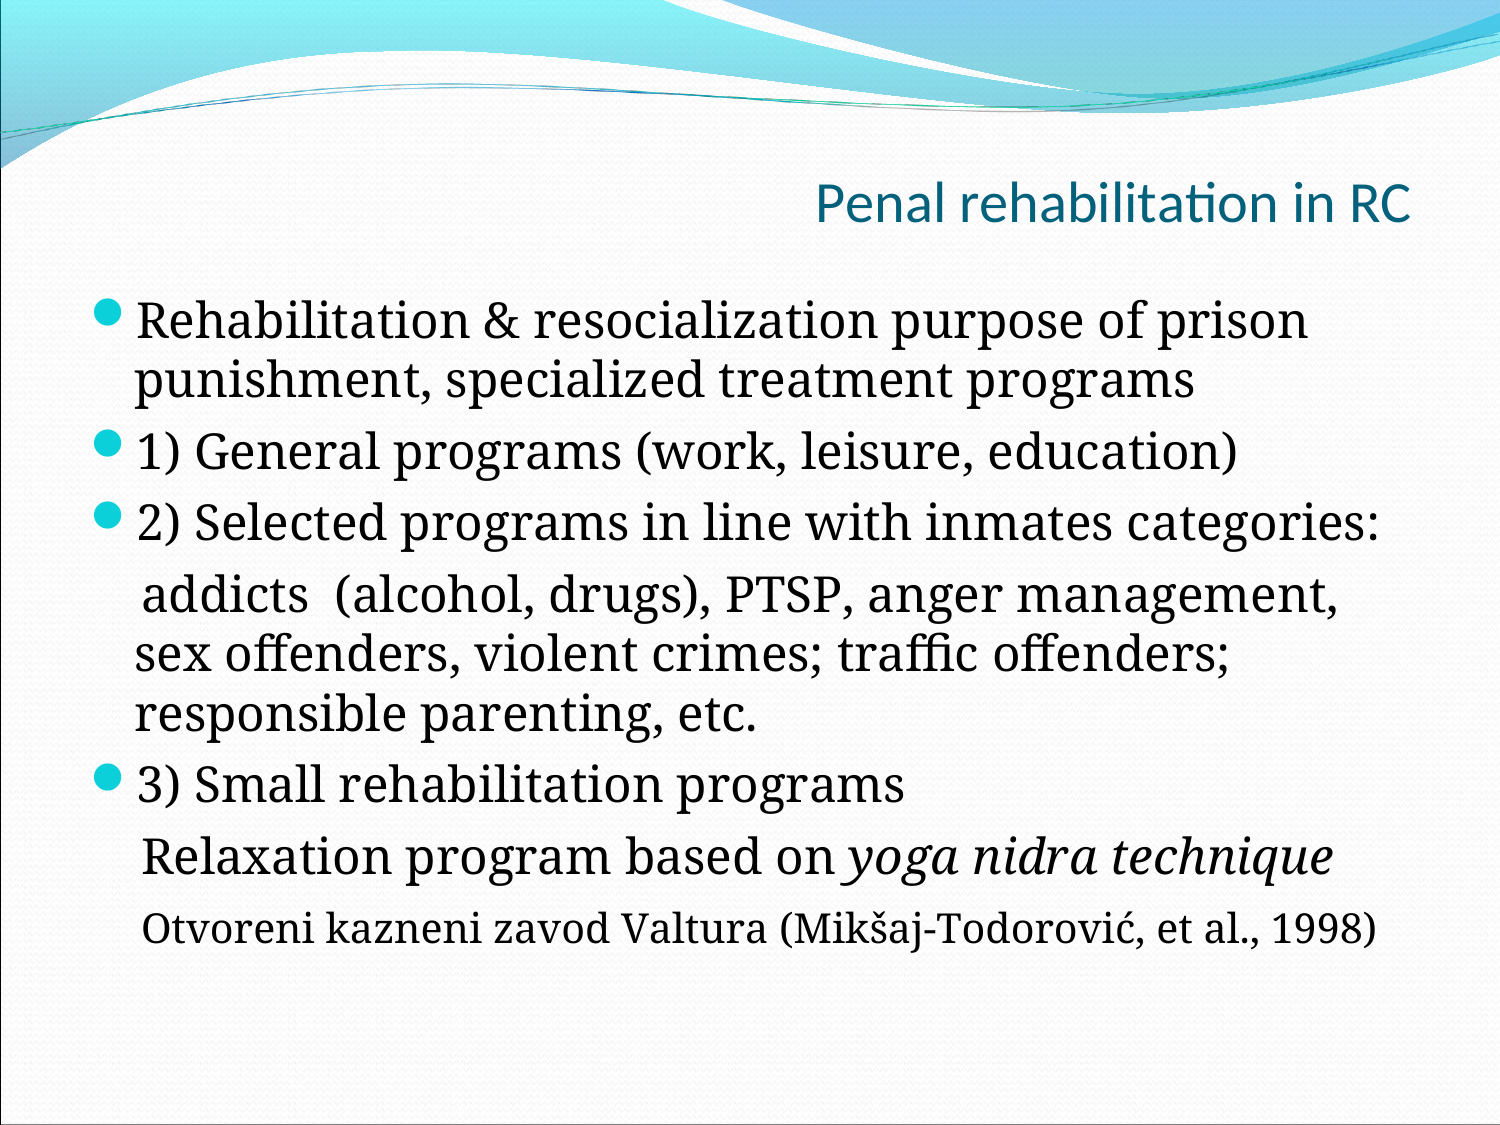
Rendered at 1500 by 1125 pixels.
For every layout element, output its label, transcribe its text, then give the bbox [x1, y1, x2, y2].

picture [0, 0, 1500, 1125]
title Penal rehabilitation in RC [75, 115, 1426, 235]
list Rehabilitation & resocialization purpose of prison punishment, specialized treatment programs 1) General programs (work, leisure, education) 2) Selected programs in line with inmates categories: addicts (alcohol, drugs), PTSP, anger management, sex offenders, violent crimes; traffic offenders; responsible parenting, etc. 3) Small rehabilitation programs Relaxation program based on yoga nidra technique Otvoreni kazneni zavod Valtura (Mikšaj-Todorović, et al., 1998) [75, 281, 1426, 1125]
